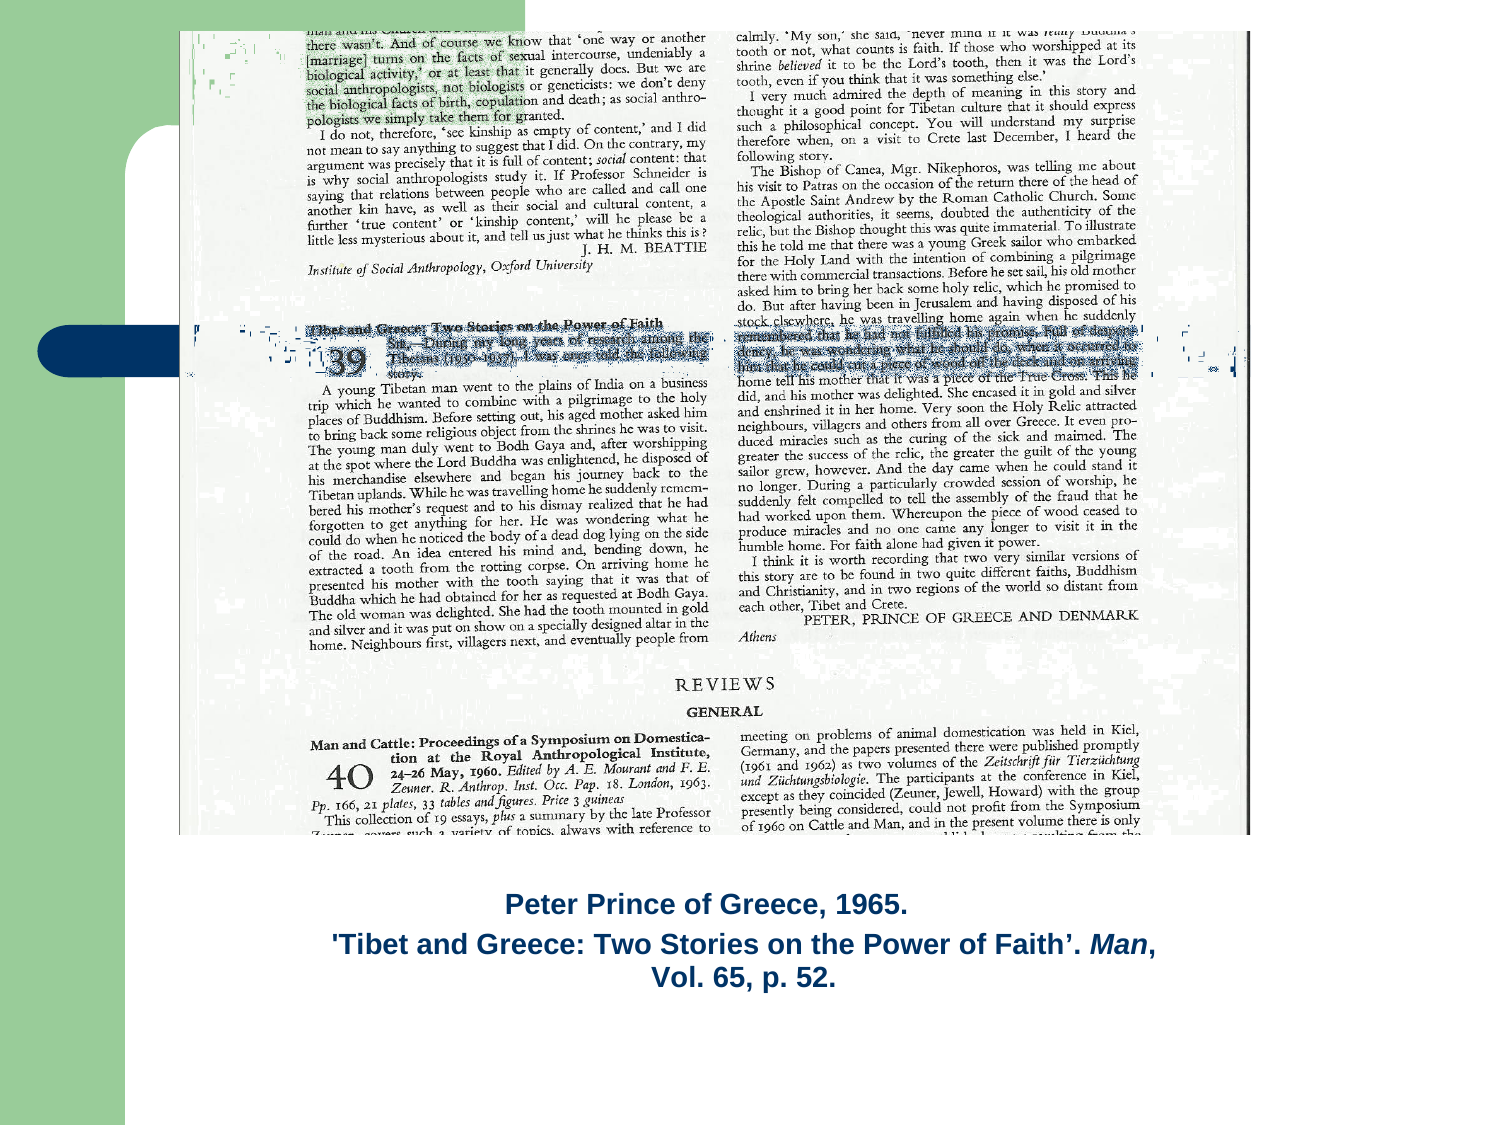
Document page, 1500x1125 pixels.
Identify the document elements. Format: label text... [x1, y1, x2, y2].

list Peter Prince of Greece, 1965. 'Tibet and Greece: Two Stories on the Power of Faith’. Man, Vol. 65, p. 52. [294, 880, 1195, 1013]
text_box [179, 31, 1251, 835]
